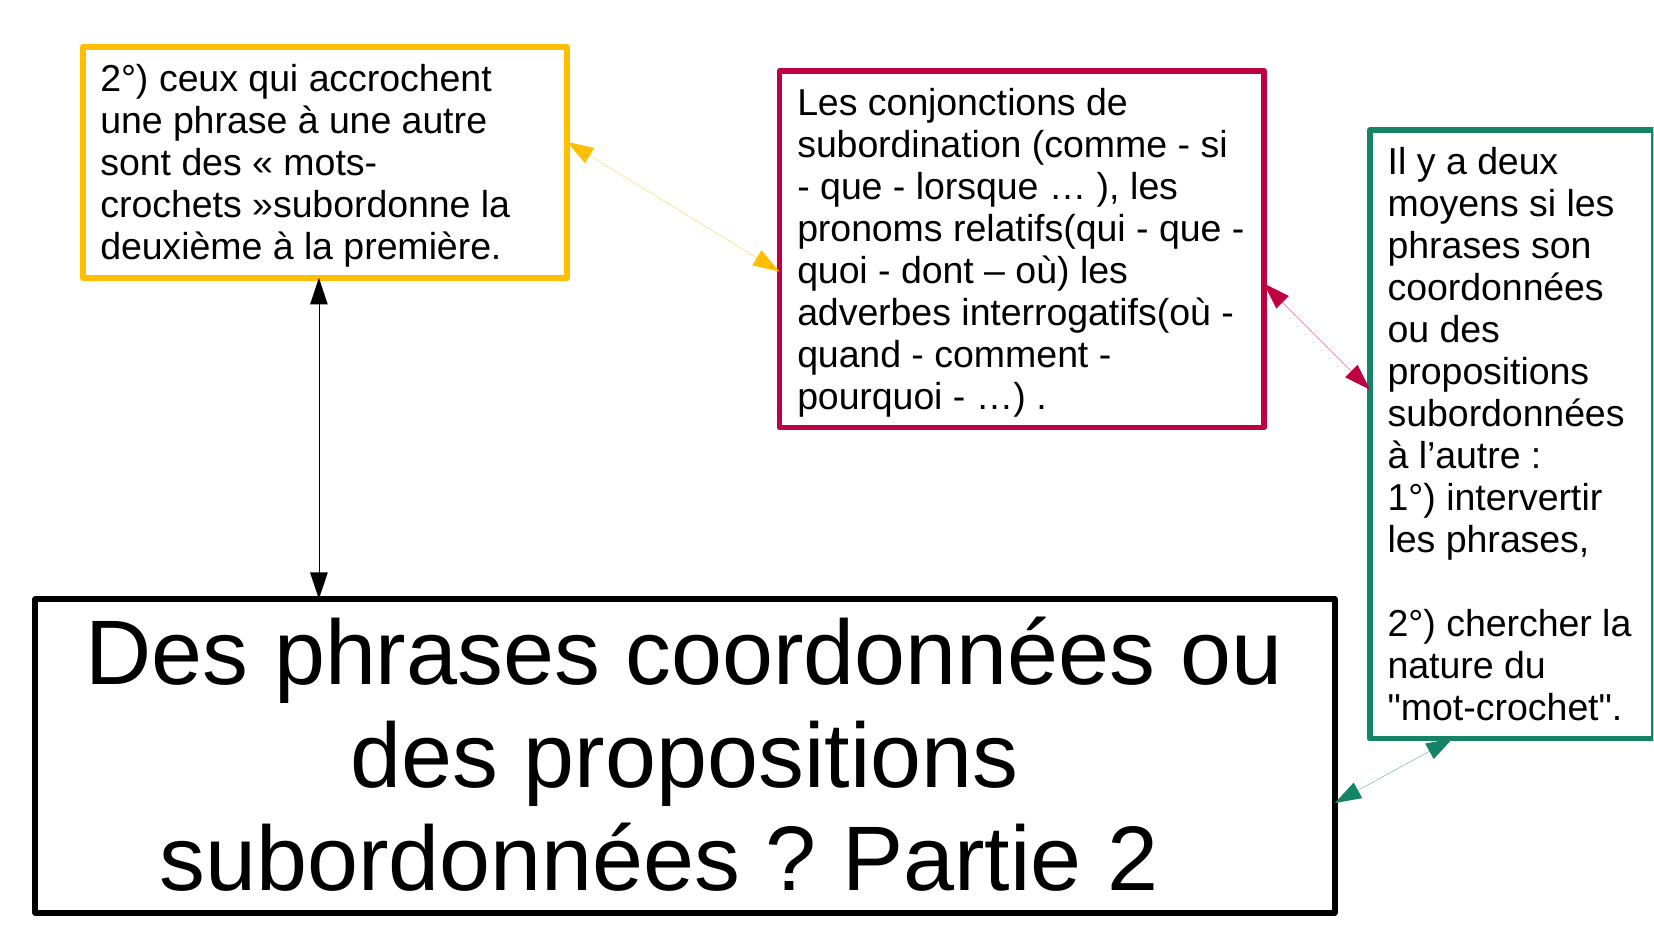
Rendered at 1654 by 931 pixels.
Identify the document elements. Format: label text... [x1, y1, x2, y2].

title Des phrases coordonnées ou des propositions subordonnées ? Partie 2 [35, 599, 1335, 913]
text_box Les conjonctions de subordination (comme - si - que - lorsque … ), les pronoms relatifs(qui - que - quoi - dont – où) les adverbes interrogatifs(où - quand - comment - pourquoi - …) . [779, 70, 1264, 428]
text_box 2°) ceux qui accrochent une phrase à une autre sont des « mots-crochets »subordonne la deuxième à la première. [82, 47, 567, 278]
text_box Il y a deux moyens si les phrases son coordonnées ou des propositions subordonnées à l’autre : 1°) intervertir les phrases, 2°) chercher la nature du "mot-crochet". [1370, 129, 1654, 739]
